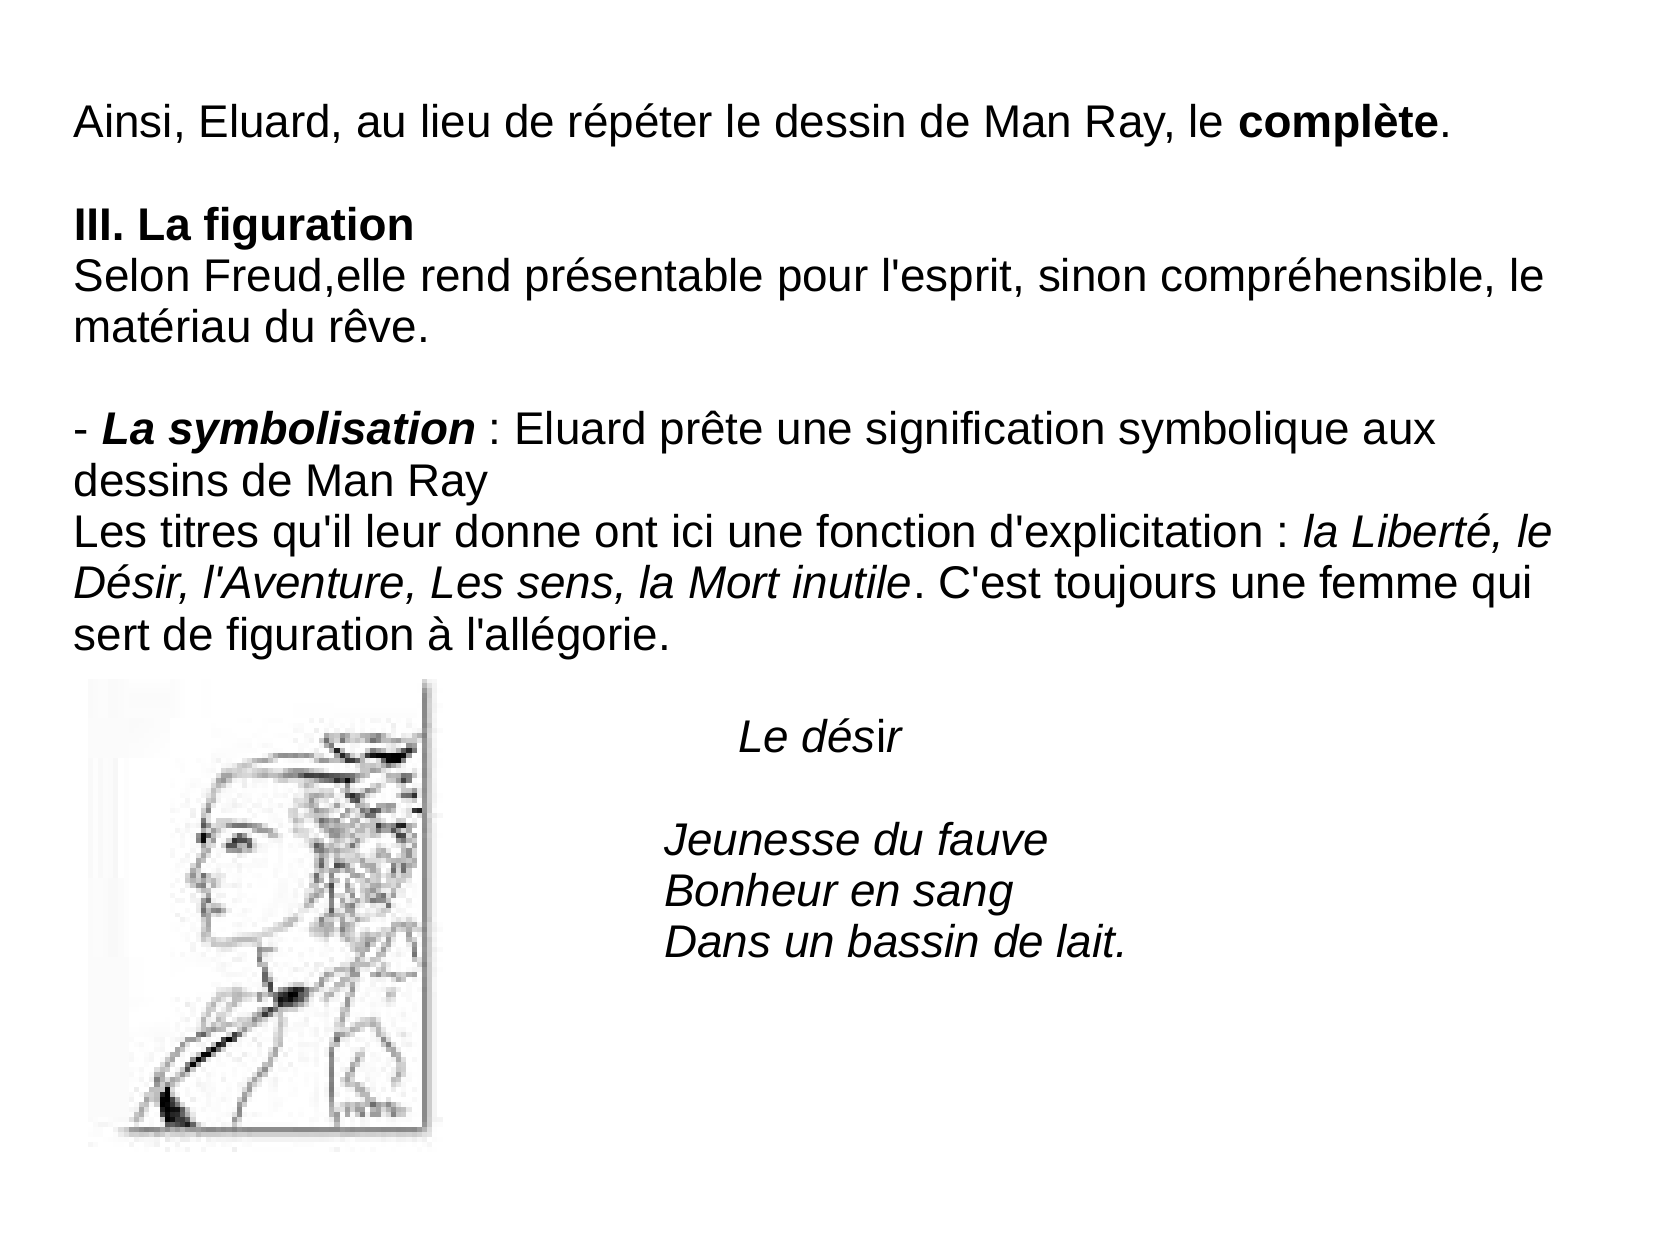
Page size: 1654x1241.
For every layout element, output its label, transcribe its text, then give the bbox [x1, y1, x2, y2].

picture [88, 679, 443, 1152]
text_box Ainsi, Eluard, au lieu de répéter le dessin de Man Ray, le complète. III. La figuration Selon Freud,elle rend présentable pour l'esprit, sinon compréhensible, le matériau du rêve. - La symbolisation : Eluard prête une signification symbolique aux dessins de Man Ray Les titres qu'il leur donne ont ici une fonction d'explicitation : la Liberté, le Désir, l'Aventure, Les sens, la Mort inutile. C'est toujours une femme qui sert de figuration à l'allégorie. Le désir Jeunesse du fauve Bonheur en sang Dans un bassin de lait. [59, 88, 1595, 1017]
